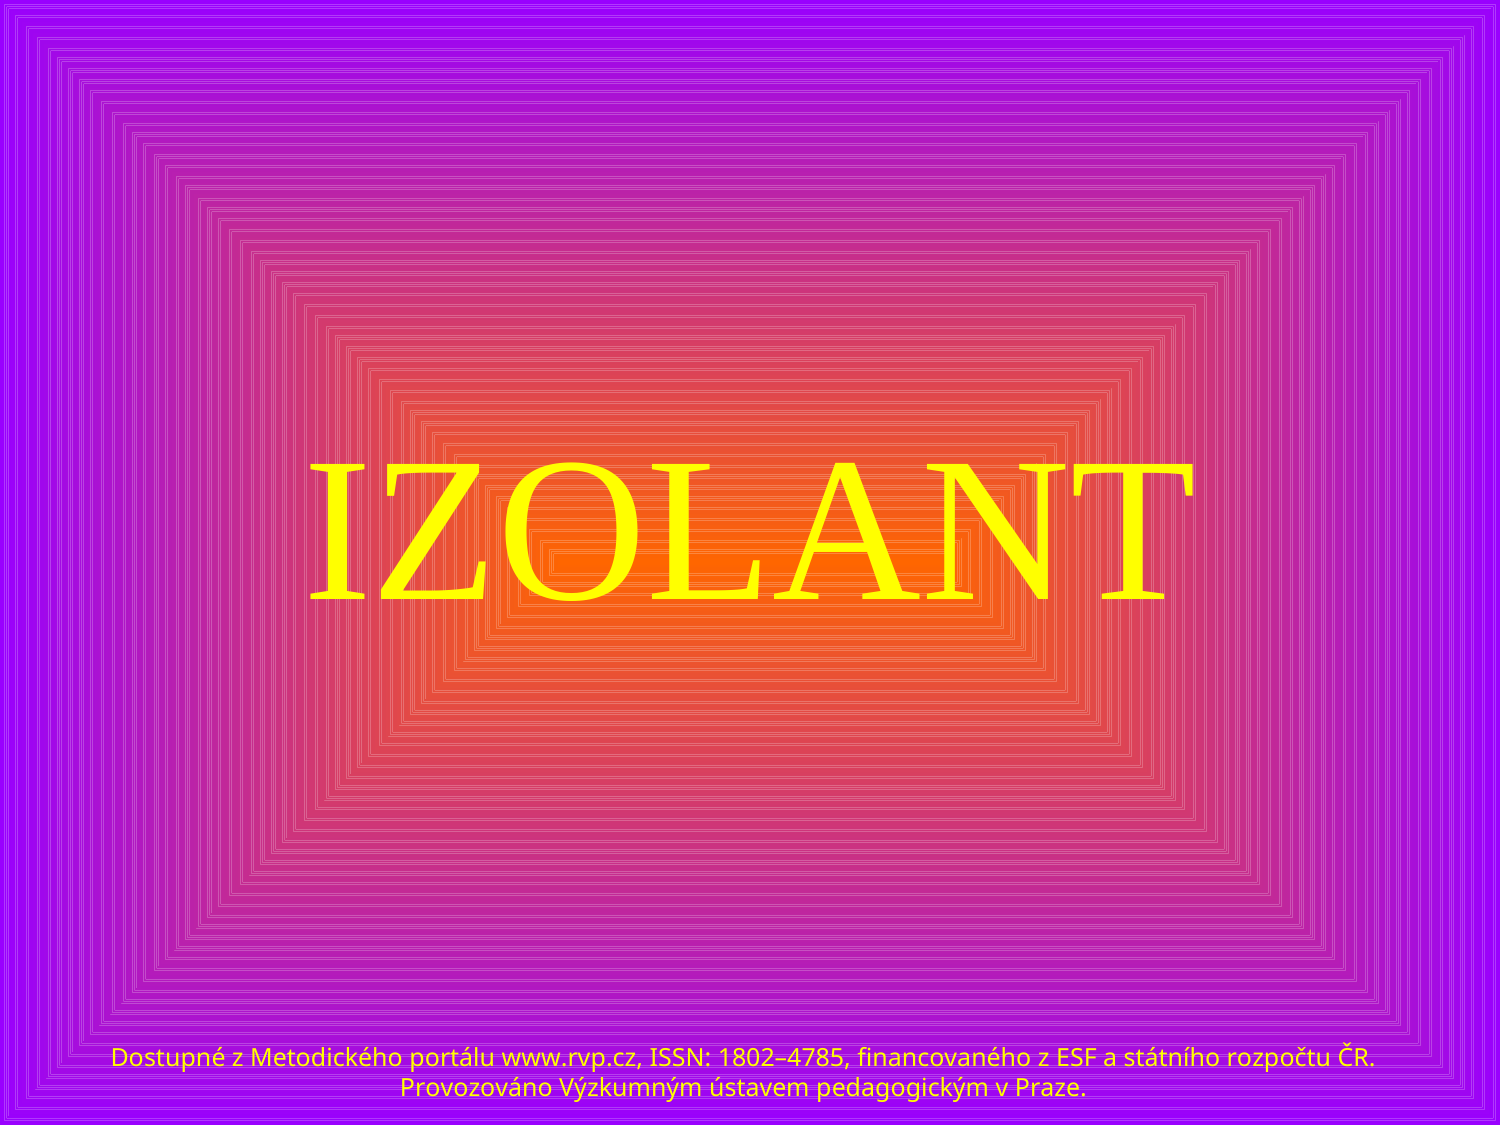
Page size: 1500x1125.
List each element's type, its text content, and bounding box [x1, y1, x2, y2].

text_box Dostupné z Metodického portálu www.rvp.cz, ISSN: 1802–4785, financovaného z ESF a státního rozpočtu ČR. Provozováno Výzkumným ústavem pedagogickým v Praze. [35, 1041, 1454, 1102]
text_box IZOLANT [0, 385, 1500, 649]
